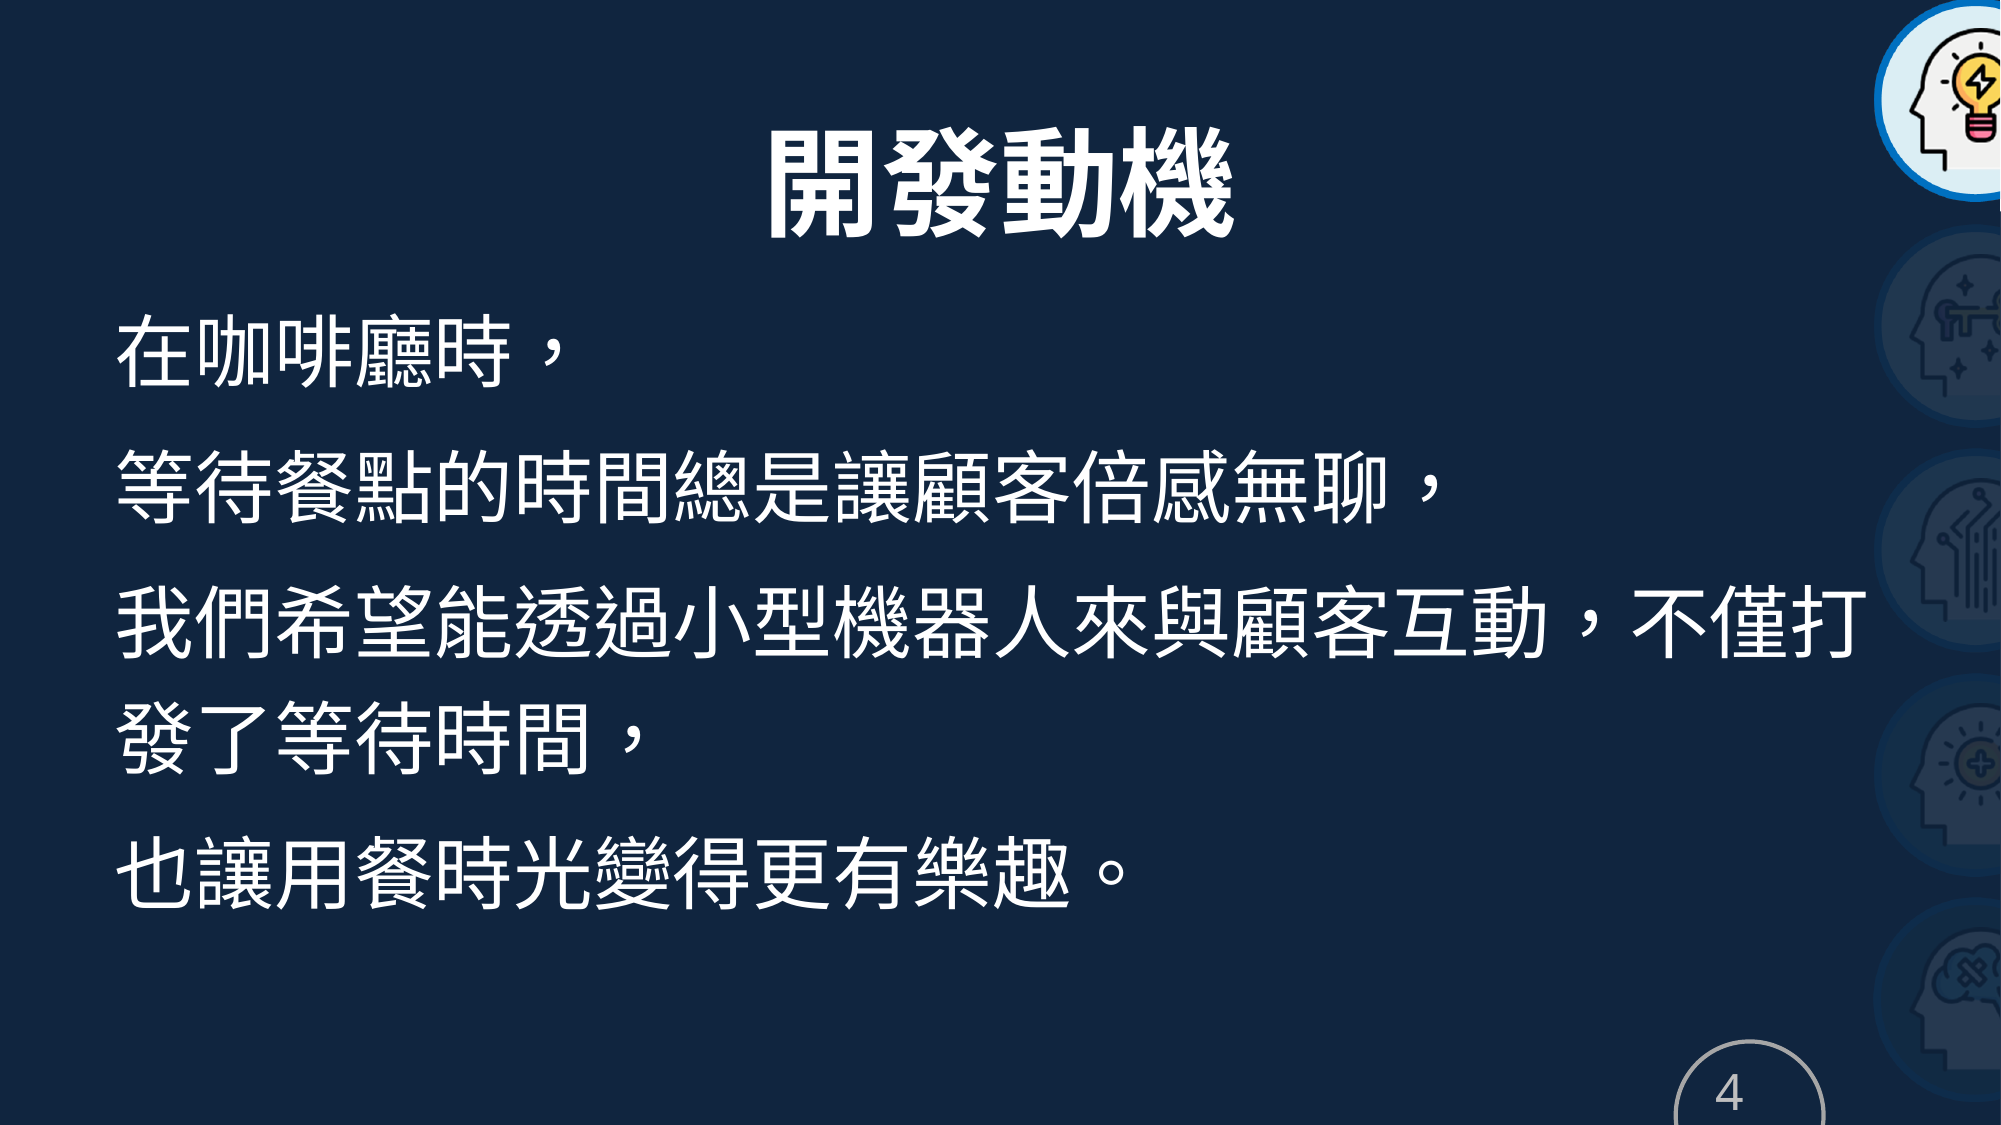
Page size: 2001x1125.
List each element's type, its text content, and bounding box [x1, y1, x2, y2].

list 在咖啡廳時， 等待餐點的時間總是讓顧客倍感無聊， 我們希望能透過小型機器人來與顧客互動，不僅打發了等待時間， 也讓用餐時光變得更有樂趣。 [99, 281, 1900, 942]
text_box 4 [1700, 1053, 1779, 1114]
title 開發動機 [99, 81, 1900, 269]
